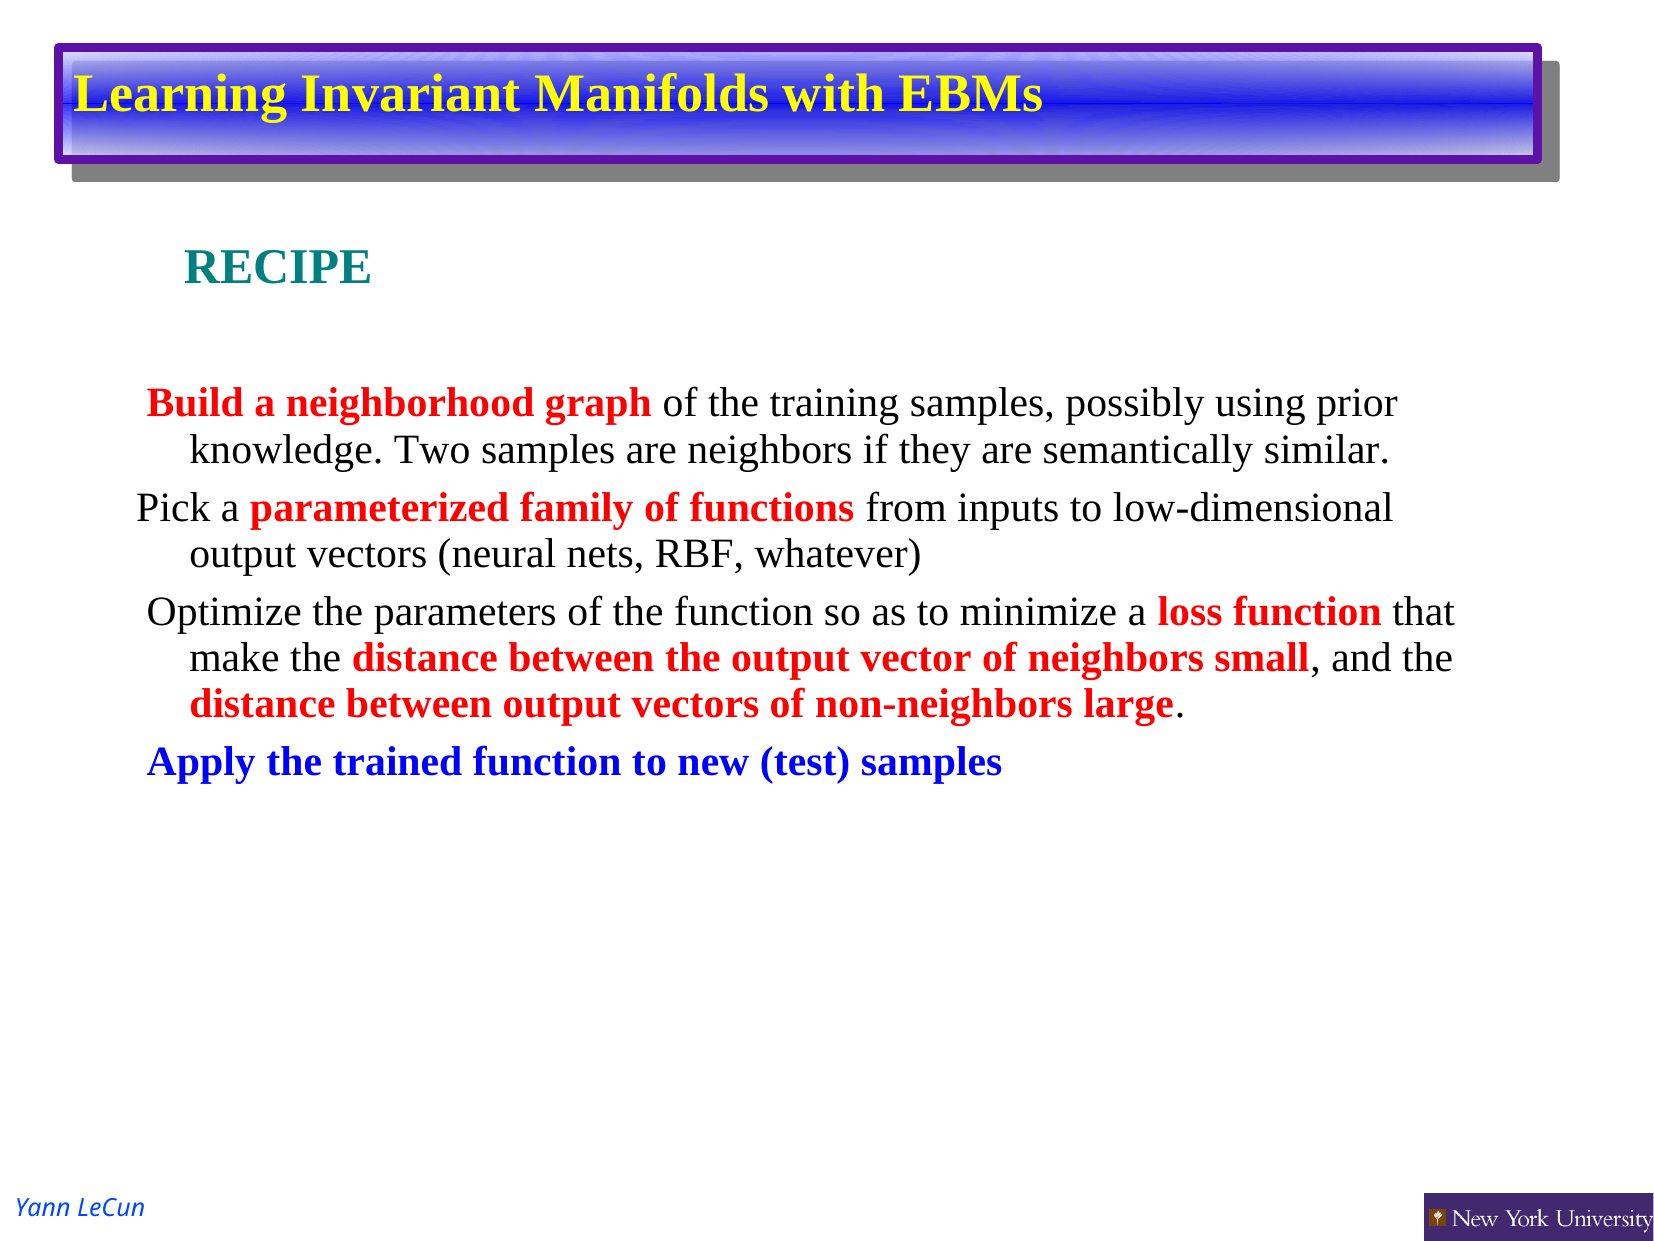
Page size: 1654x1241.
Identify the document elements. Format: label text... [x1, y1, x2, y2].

picture [1424, 1193, 1654, 1241]
text_box Build a neighborhood graph of the training samples, possibly using prior knowledge. Two samples are neighbors if they are semantically similar. Pick a parameterized family of functions from inputs to low-dimensional output vectors (neural nets, RBF, whatever) Optimize the parameters of the function so as to minimize a loss function that make the distance between the output vector of neighbors small, and the distance between output vectors of non-neighbors large. Apply the trained function to new (test) samples [136, 379, 1472, 933]
text_box RECIPE [183, 239, 373, 315]
text_box Learning Invariant Manifolds with EBMs [58, 47, 1538, 160]
